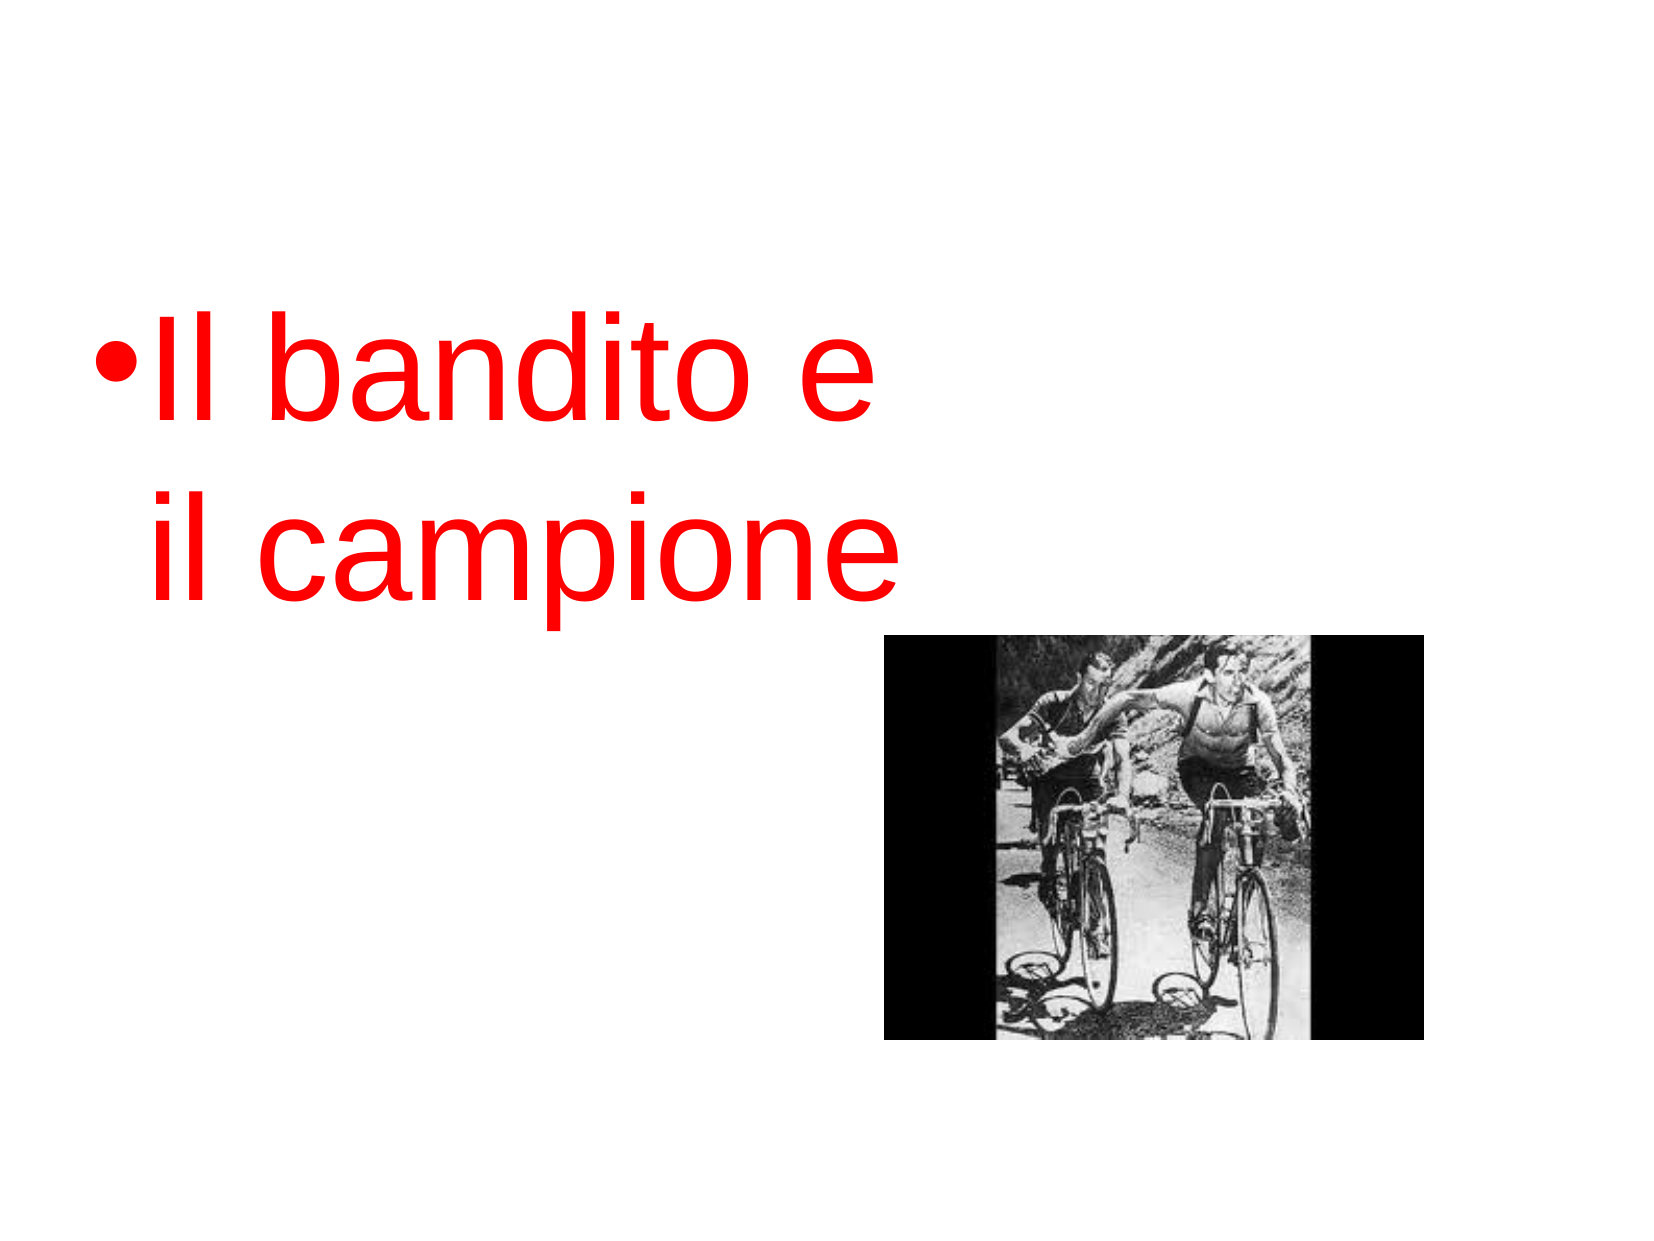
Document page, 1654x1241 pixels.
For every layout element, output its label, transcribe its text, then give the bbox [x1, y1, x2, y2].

picture [884, 635, 1424, 1040]
list Il bandito e il campione [75, 262, 963, 863]
